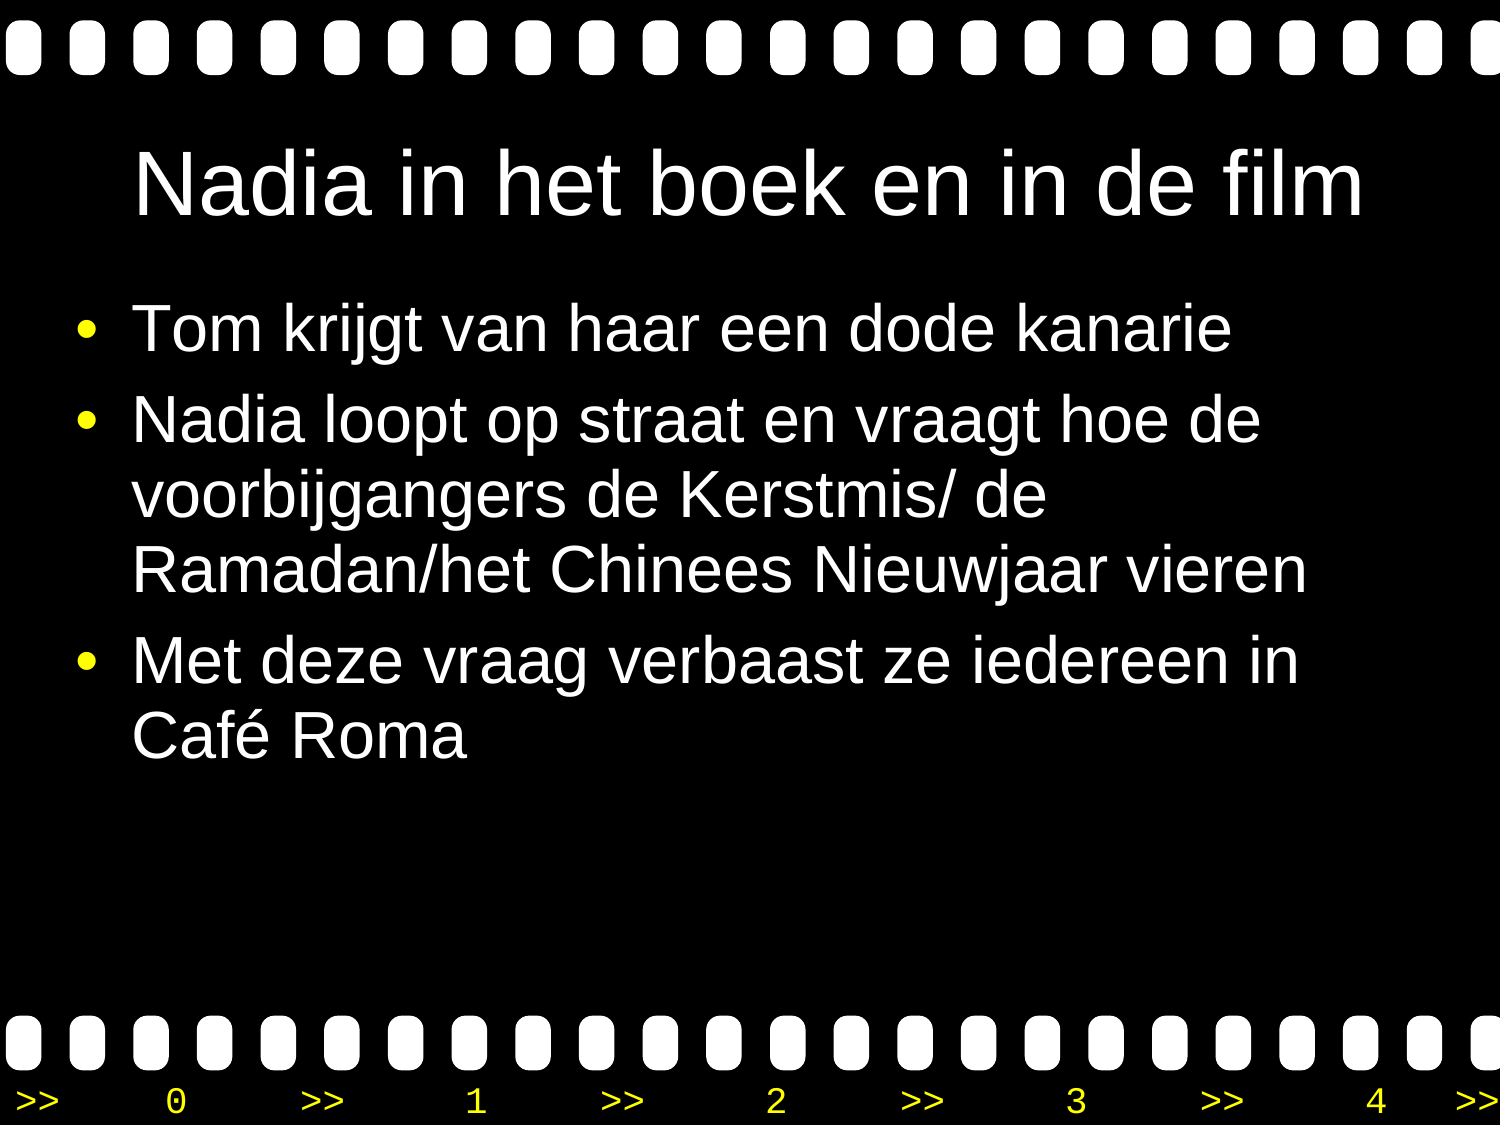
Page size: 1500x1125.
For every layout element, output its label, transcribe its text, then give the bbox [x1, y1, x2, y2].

title Nadia in het boek en in de film [75, 97, 1426, 271]
list Tom krijgt van haar een dode kanarie Nadia loopt op straat en vraagt hoe de voorbijgangers de Kerstmis/ de Ramadan/het Chinees Nieuwjaar vieren Met deze vraag verbaast ze iedereen in Café Roma [75, 290, 1426, 1019]
